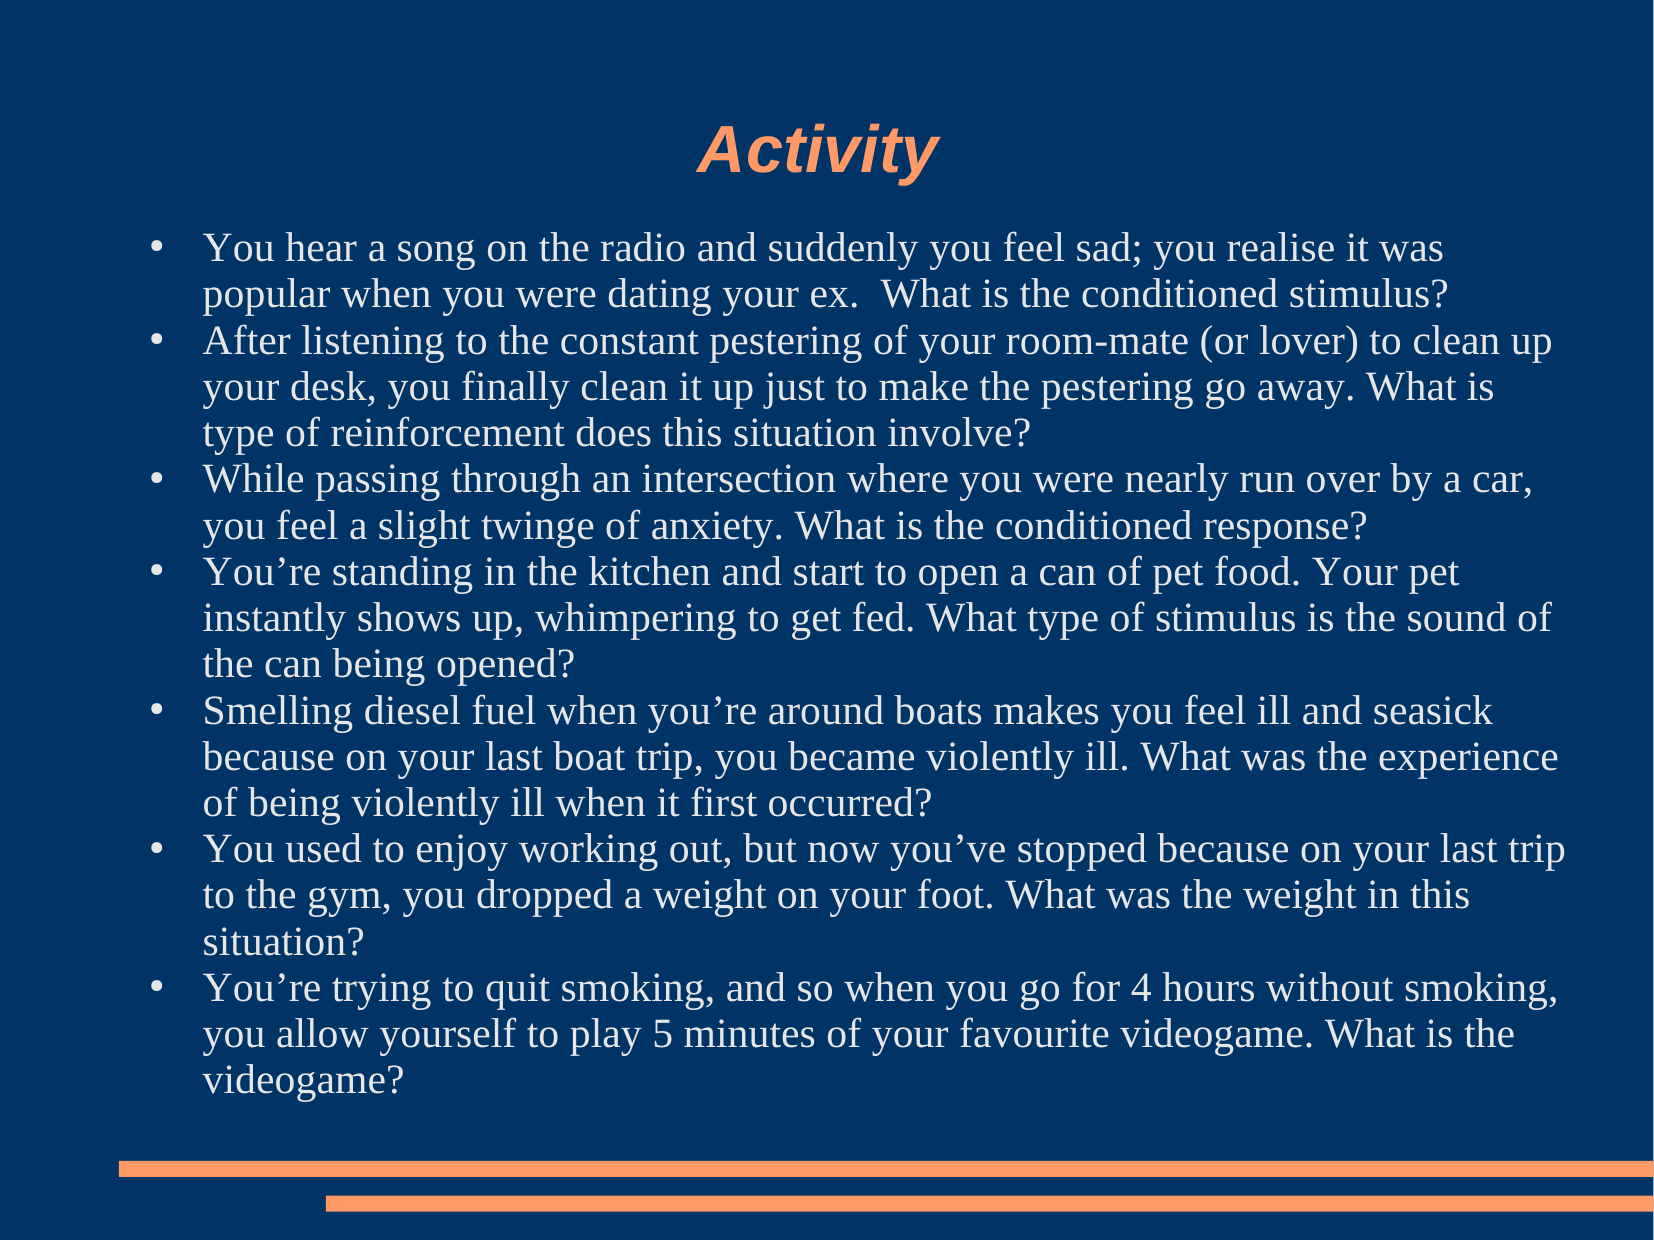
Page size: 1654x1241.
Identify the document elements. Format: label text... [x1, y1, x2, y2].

title Activity [121, 46, 1534, 254]
list You hear a song on the radio and suddenly you feel sad; you realise it was popular when you were dating your ex. What is the conditioned stimulus? After listening to the constant pestering of your room-mate (or lover) to clean up your desk, you finally clean it up just to make the pestering go away. What is type of reinforcement does this situation involve? While passing through an intersection where you were nearly run over by a car, you feel a slight twinge of anxiety. What is the conditioned response? You’re standing in the kitchen and start to open a can of pet food. Your pet instantly shows up, whimpering to get fed. What type of stimulus is the sound of the can being opened? Smelling diesel fuel when you’re around boats makes you feel ill and seasick because on your last boat trip, you became violently ill. What was the experience of being violently ill when it first occurred? You used to enjoy working out, but now you’ve stopped because on your last trip to the gym, you dropped a weight on your foot. What was the weight in this situation? You’re trying to quit smoking, and so when you go for 4 hours without smoking, you allow yourself to play 5 minutes of your favourite videogame. What is the videogame? [131, 224, 1571, 1118]
